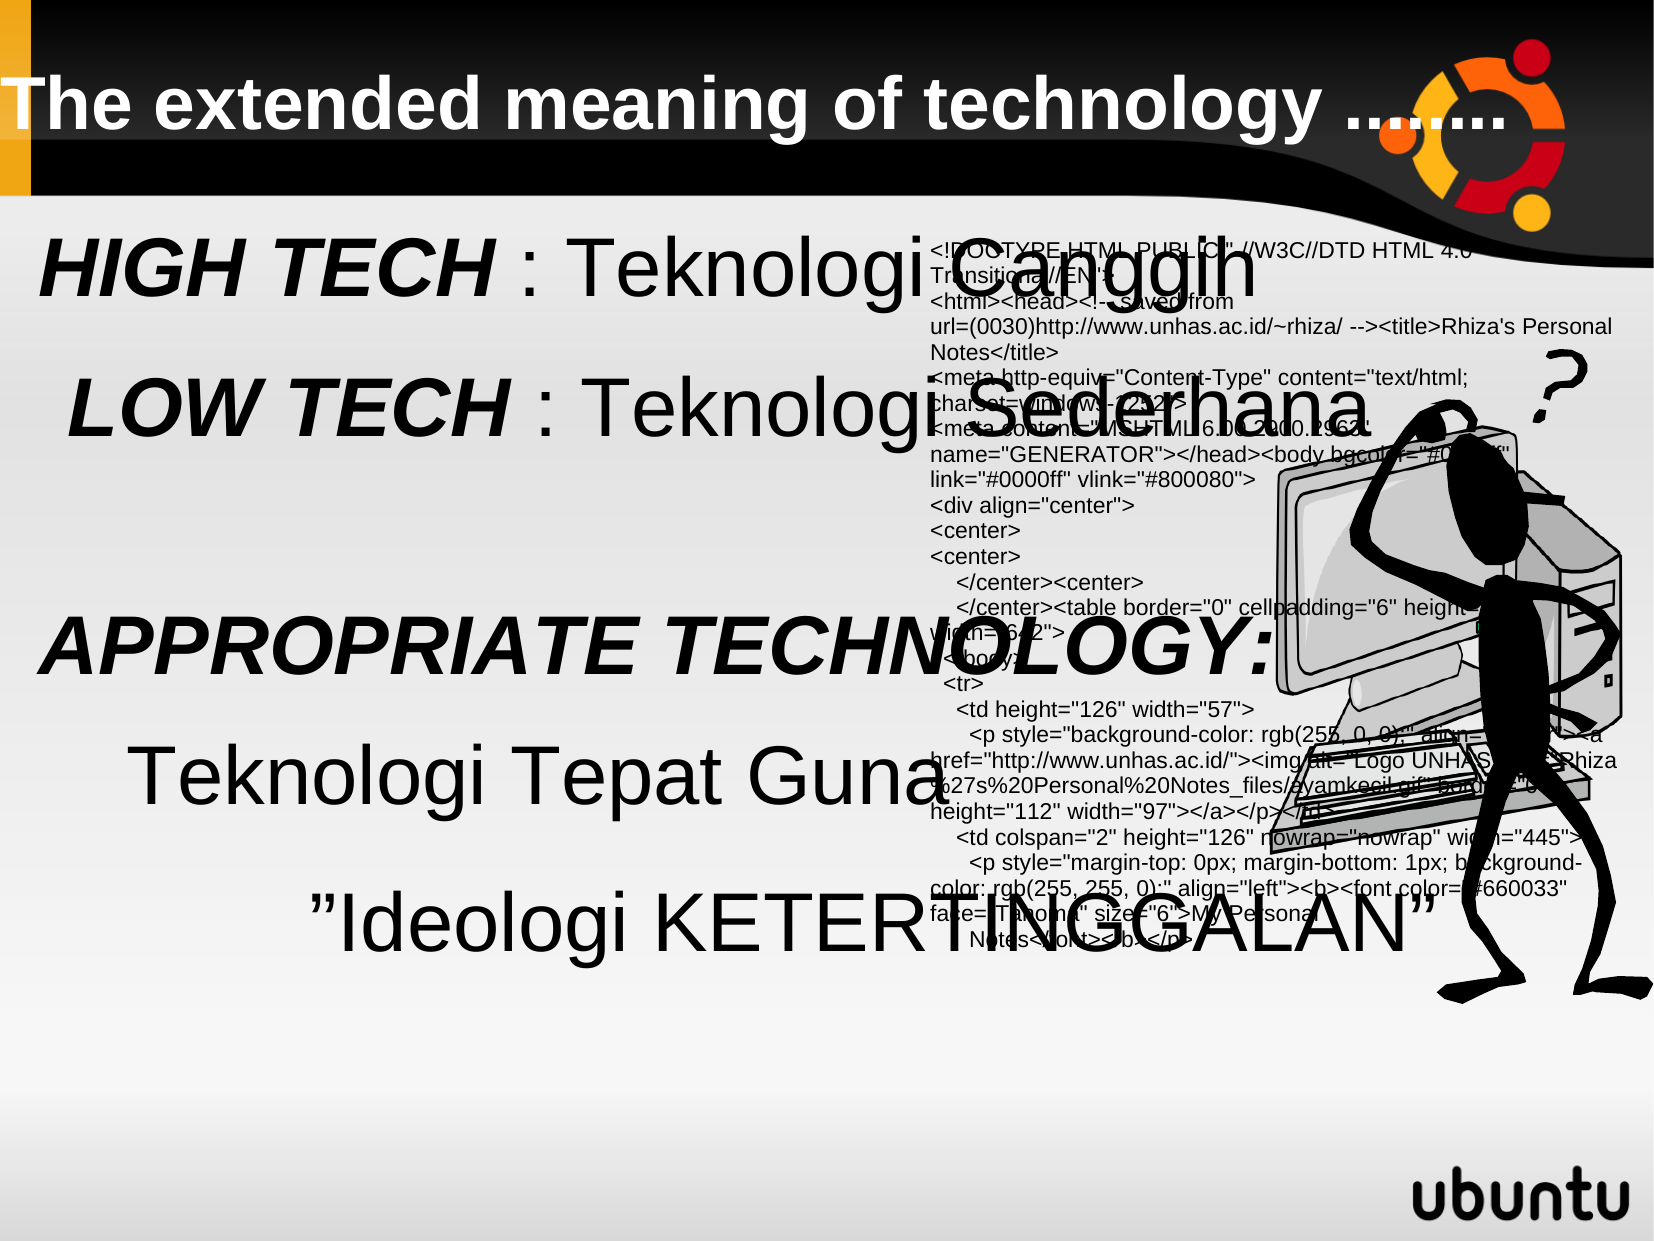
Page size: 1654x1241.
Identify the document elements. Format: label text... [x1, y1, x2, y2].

text_box LOW TECH : Teknologi Sederhana [29, 355, 915, 495]
picture [0, 0, 1654, 230]
text_box APPROPRIATE TECHNOLOGY: [0, 591, 1418, 732]
picture [0, 732, 1654, 1241]
text_box ”Ideologi KETERTINGGALAN” [295, 869, 1506, 1008]
title The extended meaning of technology ........ [0, 29, 1565, 178]
text_box Teknologi Tepat Guna [112, 721, 1034, 860]
text_box HIGH TECH : Teknologi Canggih [0, 213, 1418, 355]
picture [0, 355, 915, 591]
text_box <!DOCTYPE HTML PUBLIC "-//W3C//DTD HTML 4.0 Transitional//EN"> <html><head><!-- saved from url=(0030)http://www.unhas.ac.id/~rhiza/ --><title>Rhiza's Personal Notes</title> <meta http-equiv="Content-Type" content="text/html; charset=windows-1252"> <meta content="MSHTML 6.00.2900.2963" name="GENERATOR"></head><body bgcolor="#00ccff" link="#0000ff" vlink="#800080"> <div align="center"> <center> <center> </center><center> </center><table border="0" cellpadding="6" height="641" width="642"> <tbody> <tr> <td height="126" width="57"> <p style="background-color: rgb(255, 0, 0);" align="center"><a href="http://www.unhas.ac.id/"><img alt="Logo UNHAS" src="Rhiza%27s%20Personal%20Notes_files/ayamkecil.gif" border="0" height="112" width="97"></a></p></td> <td colspan="2" height="126" nowrap="nowrap" width="445"> <p style="margin-top: 0px; margin-bottom: 1px; background-color: rgb(255, 255, 0);" align="left"><b><font color="#660033" face="Tahoma" size="6">My Personal Notes</font></b></p> [915, 230, 1654, 1211]
